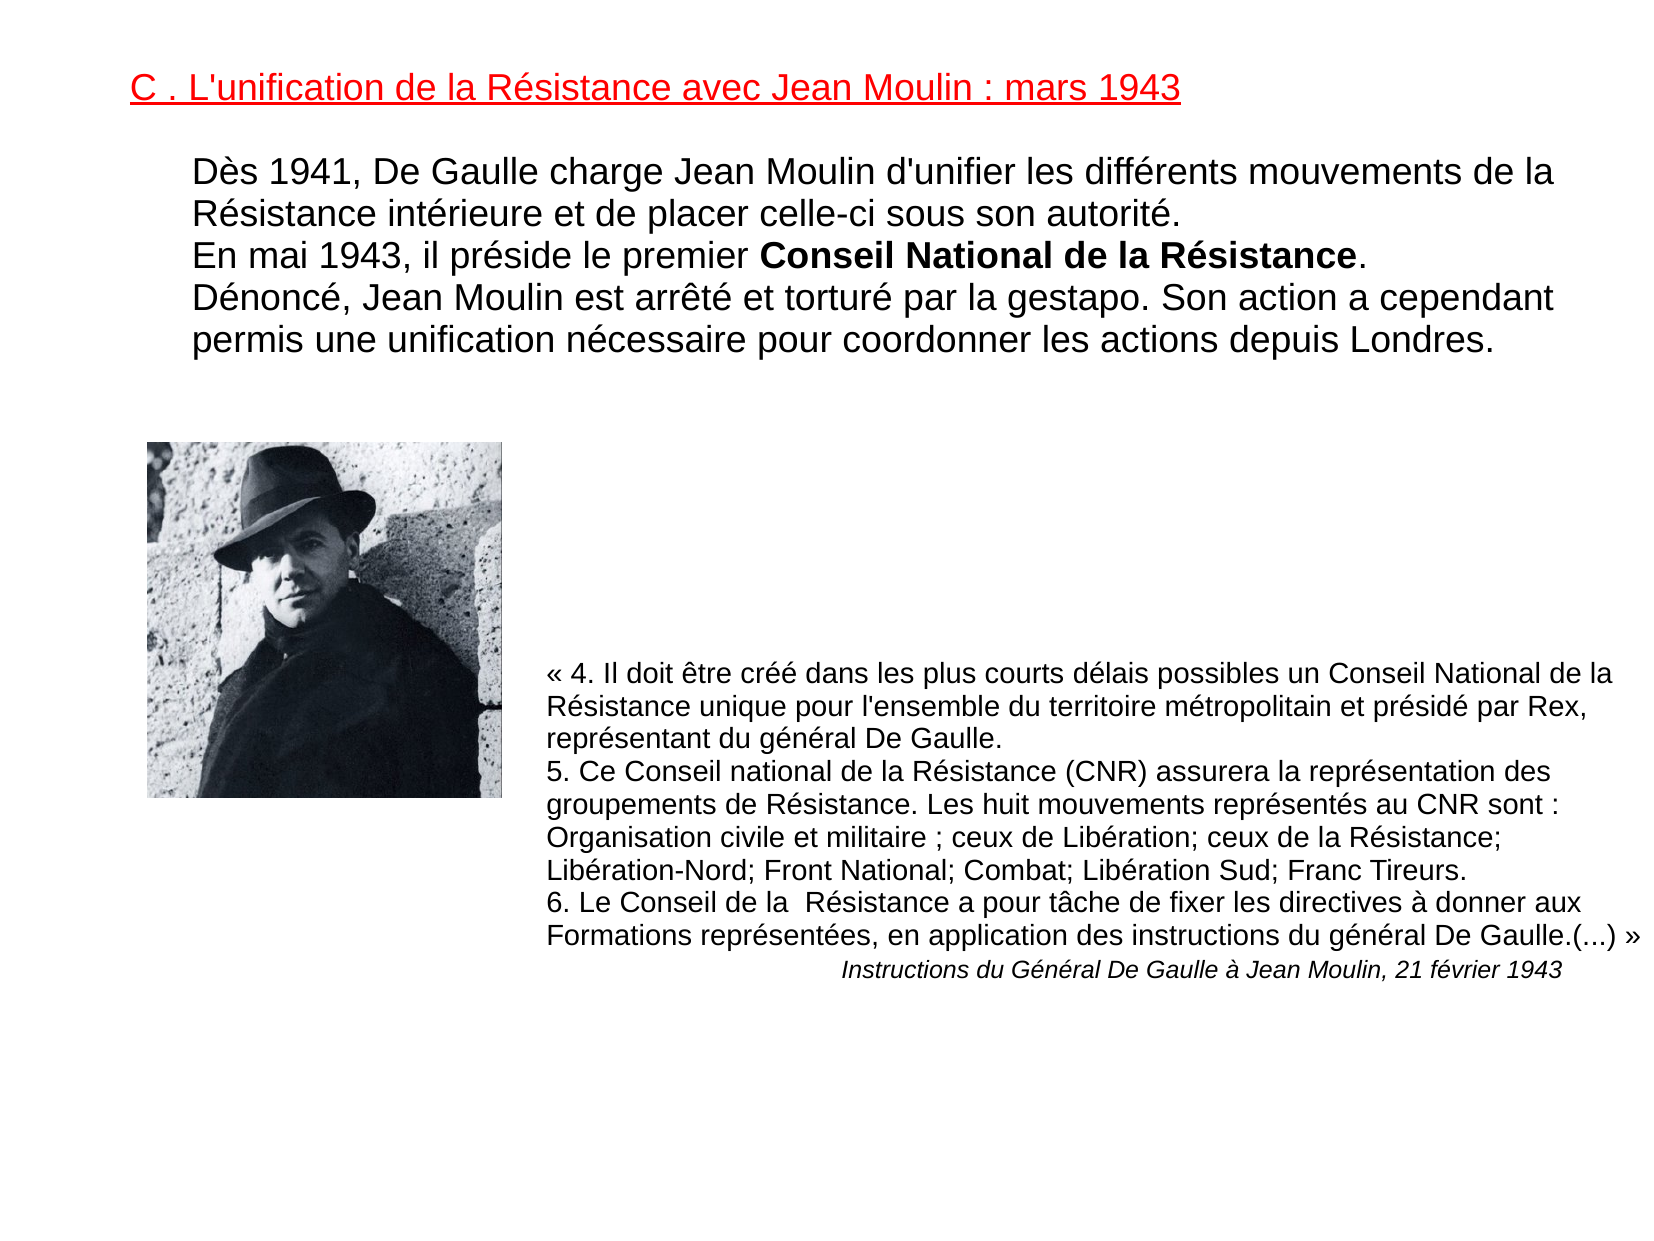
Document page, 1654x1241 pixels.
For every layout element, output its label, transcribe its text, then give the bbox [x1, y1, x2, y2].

text_box C . L'unification de la Résistance avec Jean Moulin : mars 1943 [115, 59, 1197, 116]
text_box « 4. Il doit être créé dans les plus courts délais possibles un Conseil National de la Résistance unique pour l'ensemble du territoire métropolitain et présidé par Rex, représentant du général De Gaulle. 5. Ce Conseil national de la Résistance (CNR) assurera la représentation des groupements de Résistance. Les huit mouvements représentés au CNR sont : Organisation civile et militaire ; ceux de Libération; ceux de la Résistance; Libération-Nord; Front National; Combat; Libération Sud; Franc Tireurs. 6. Le Conseil de la Résistance a pour tâche de fixer les directives à donner aux Formations représentées, en application des instructions du général De Gaulle.(...) » Instructions du Général De Gaulle à Jean Moulin, 21 février 1943 [531, 649, 1654, 1058]
text_box Dès 1941, De Gaulle charge Jean Moulin d'unifier les différents mouvements de la Résistance intérieure et de placer celle-ci sous son autorité. En mai 1943, il préside le premier Conseil National de la Résistance. Dénoncé, Jean Moulin est arrêté et torturé par la gestapo. Son action a cependant permis une unification nécessaire pour coordonner les actions depuis Londres. [177, 143, 1581, 370]
picture [147, 442, 502, 798]
